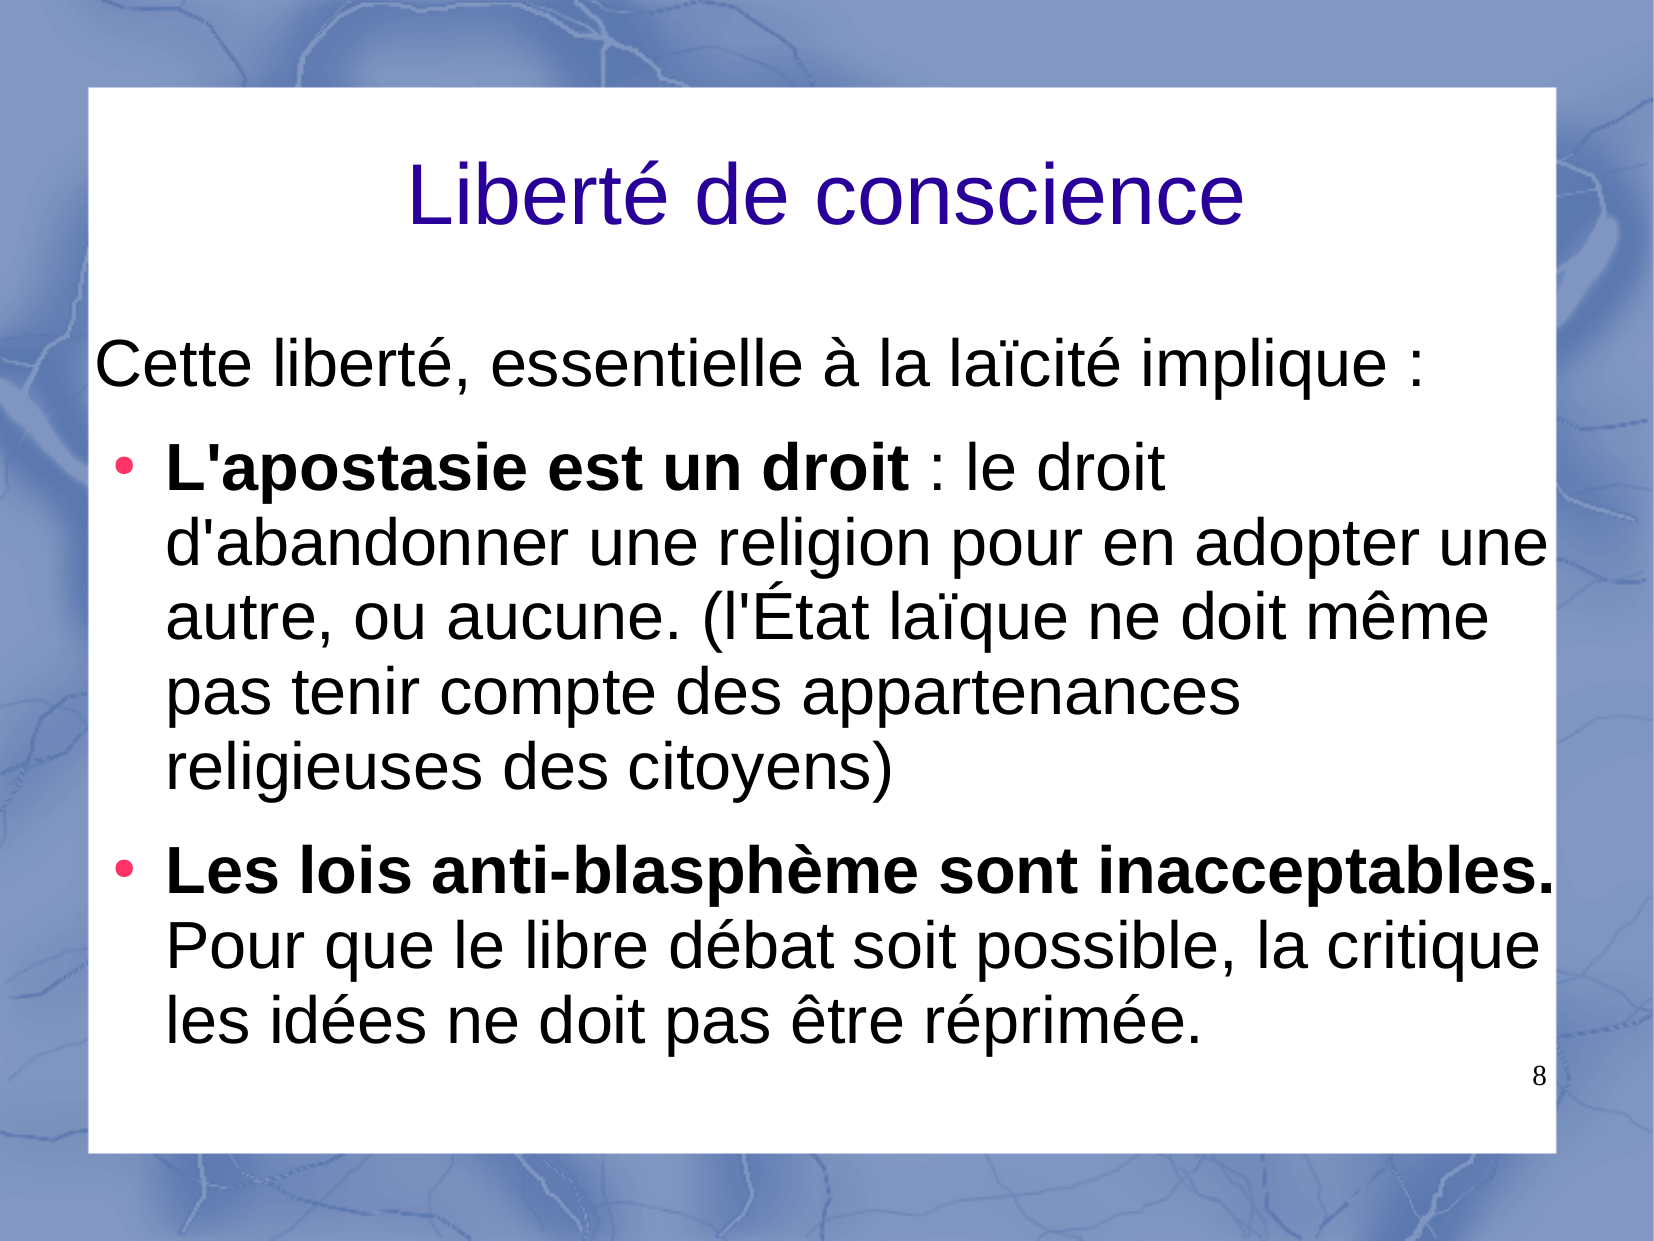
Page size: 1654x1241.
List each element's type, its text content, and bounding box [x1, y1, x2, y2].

picture [0, 0, 1654, 1241]
title Liberté de conscience [118, 90, 1536, 298]
list Cette liberté, essentielle à la laïcité implique : L'apostasie est un droit : le droit d'abandonner une religion pour en adopter une autre, ou aucune. (l'État laïque ne doit même pas tenir compte des appartenances religieuses des citoyens) Les lois anti-blasphème sont inacceptables. Pour que le libre débat soit possible, la critique les idées ne doit pas être réprimée. [94, 325, 1560, 1123]
